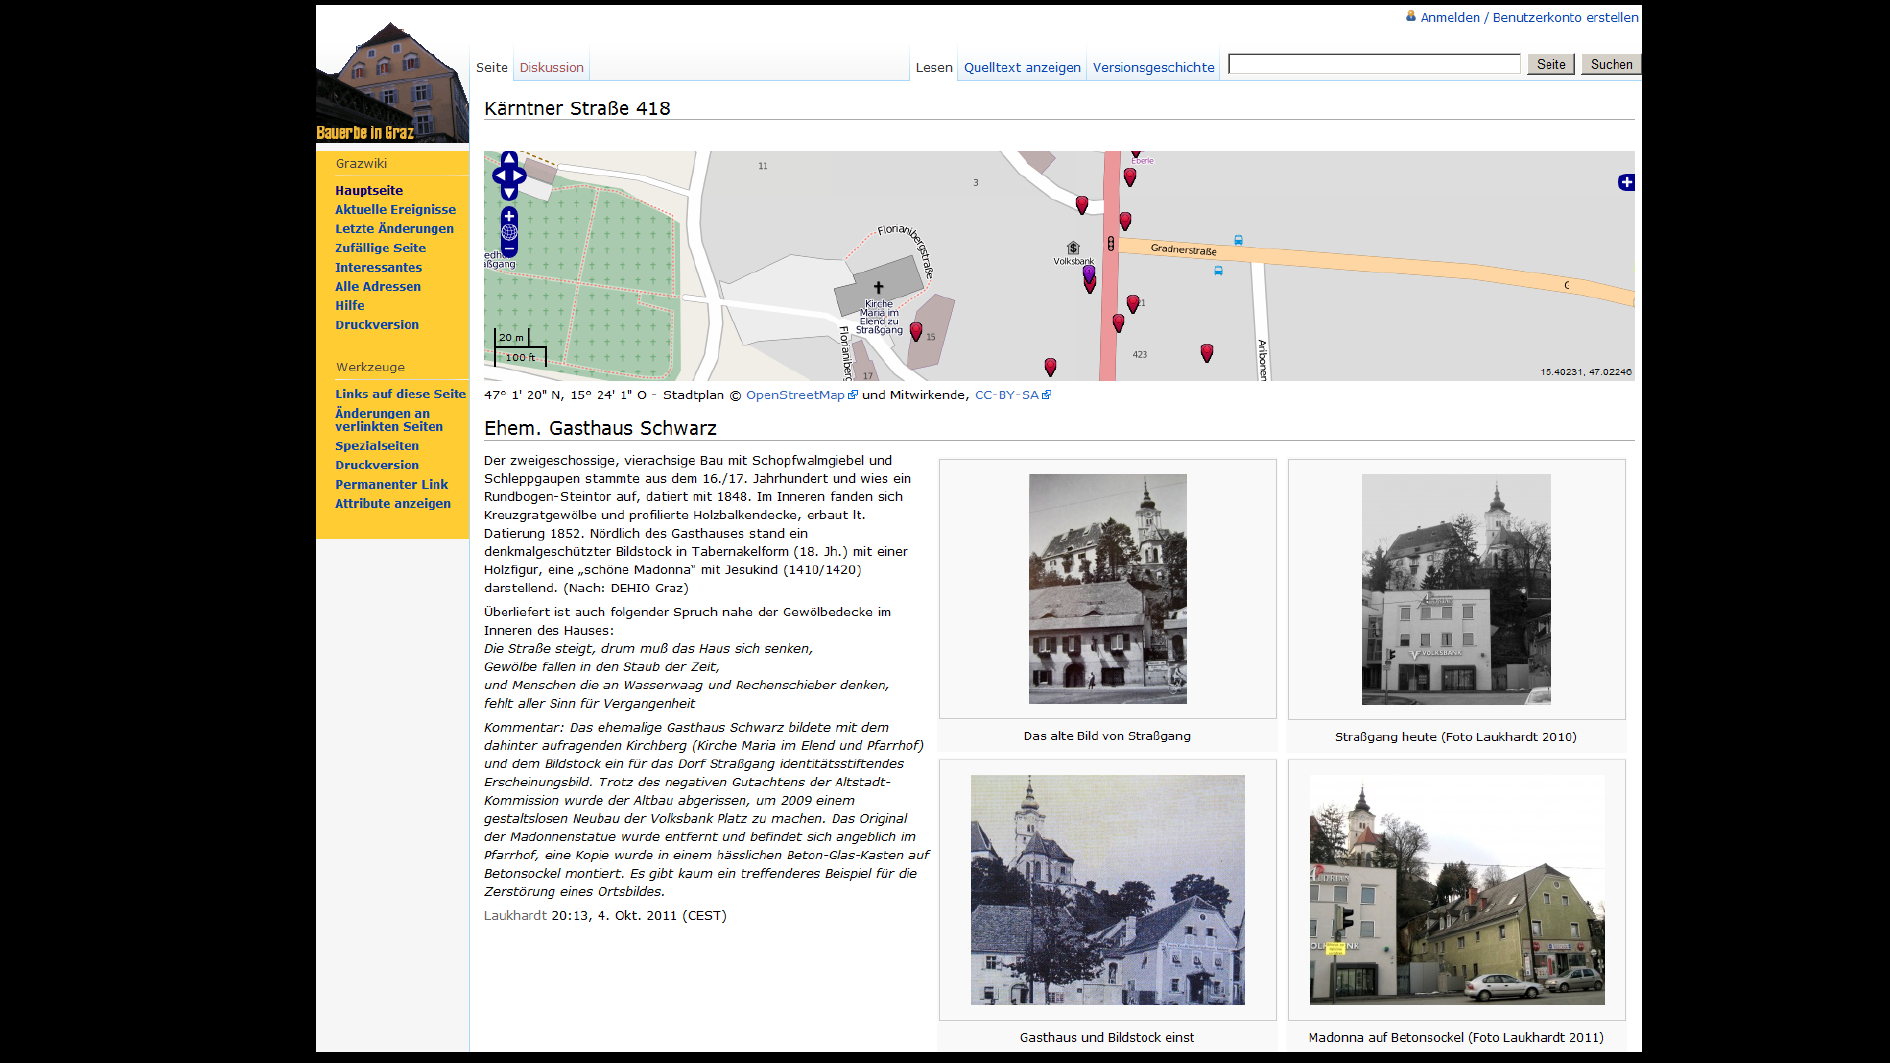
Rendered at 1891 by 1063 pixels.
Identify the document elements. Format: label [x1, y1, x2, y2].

picture [316, 5, 1642, 1052]
